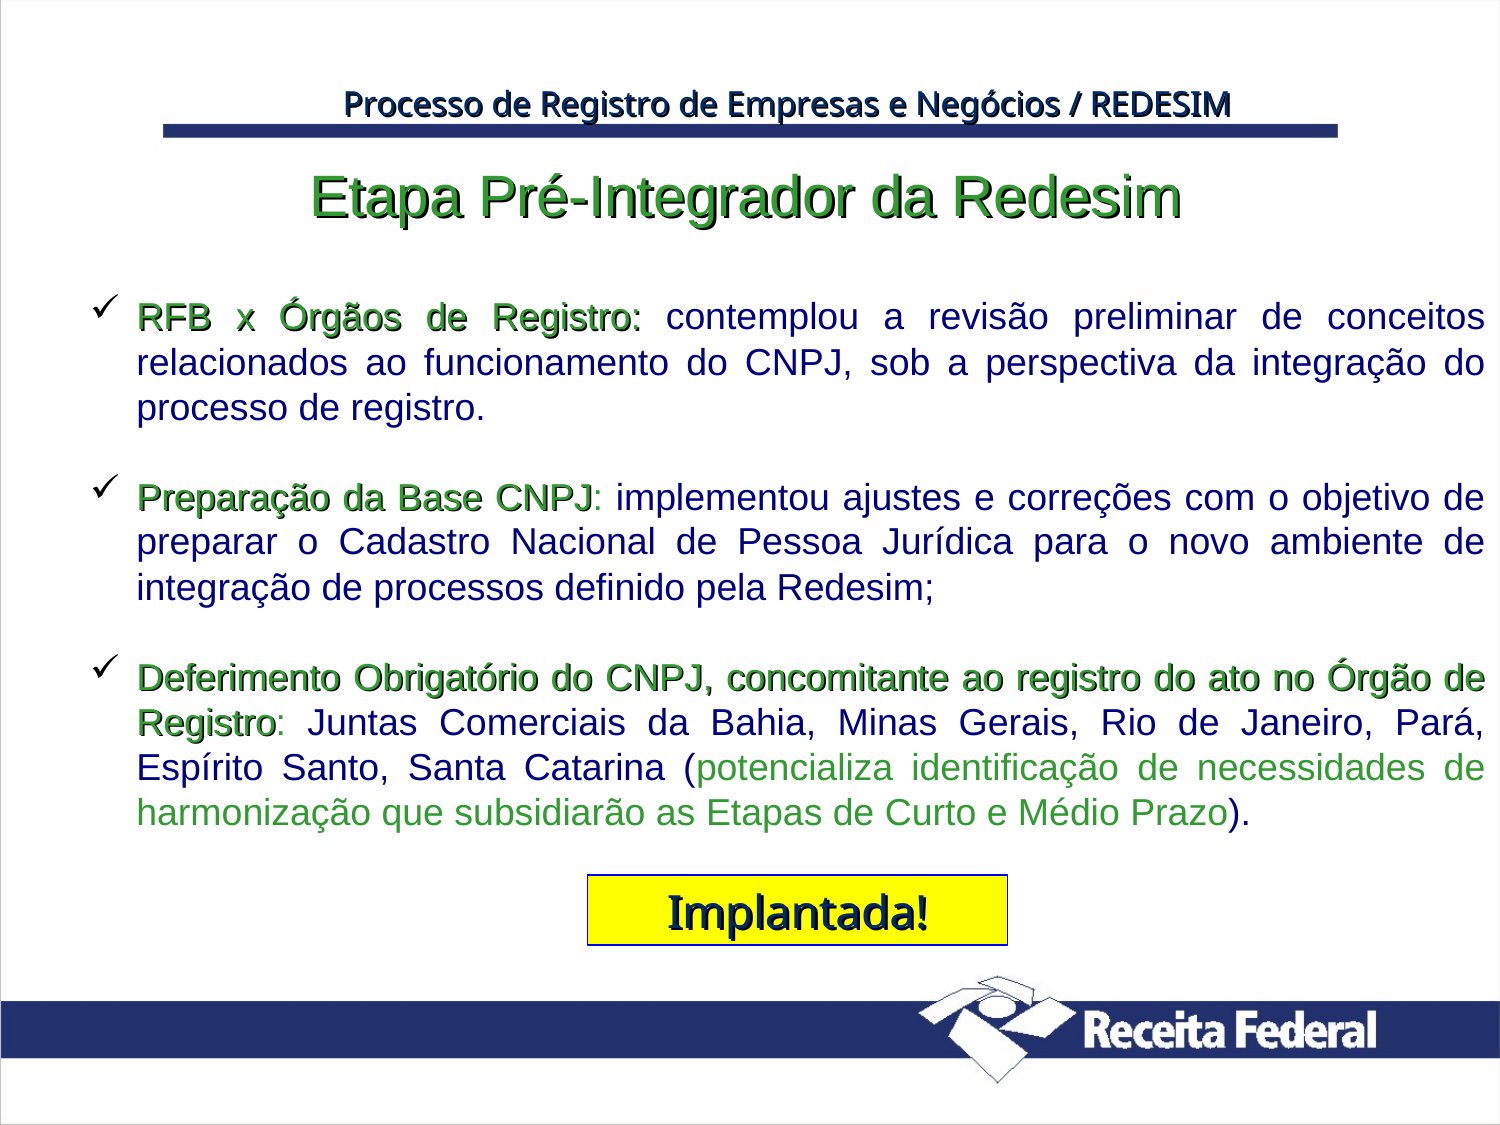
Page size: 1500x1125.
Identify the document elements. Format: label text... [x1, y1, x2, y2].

picture [0, 901, 1500, 1125]
picture [0, 0, 1500, 240]
text_box Etapa Pré-Integrador da Redesim [100, 149, 1393, 236]
text_box Implantada! [587, 874, 1008, 945]
text_box RFB x Órgãos de Registro: contemplou a revisão preliminar de conceitos relacionados ao funcionamento do CNPJ, sob a perspectiva da integração do processo de registro. Preparação da Base CNPJ: implementou ajustes e correções com o objetivo de preparar o Cadastro Nacional de Pessoa Jurídica para o novo ambiente de integração de processos definido pela Redesim; Deferimento Obrigatório do CNPJ, concomitante ao registro do ato no Órgão de Registro: Juntas Comerciais da Bahia, Minas Gerais, Rio de Janeiro, Pará, Espírito Santo, Santa Catarina (potencializa identificação de necessidades de harmonização que subsidiarão as Etapas de Curto e Médio Prazo). [0, 240, 1500, 901]
text_box Processo de Registro de Empresas e Negócios / REDESIM [162, 74, 1413, 131]
